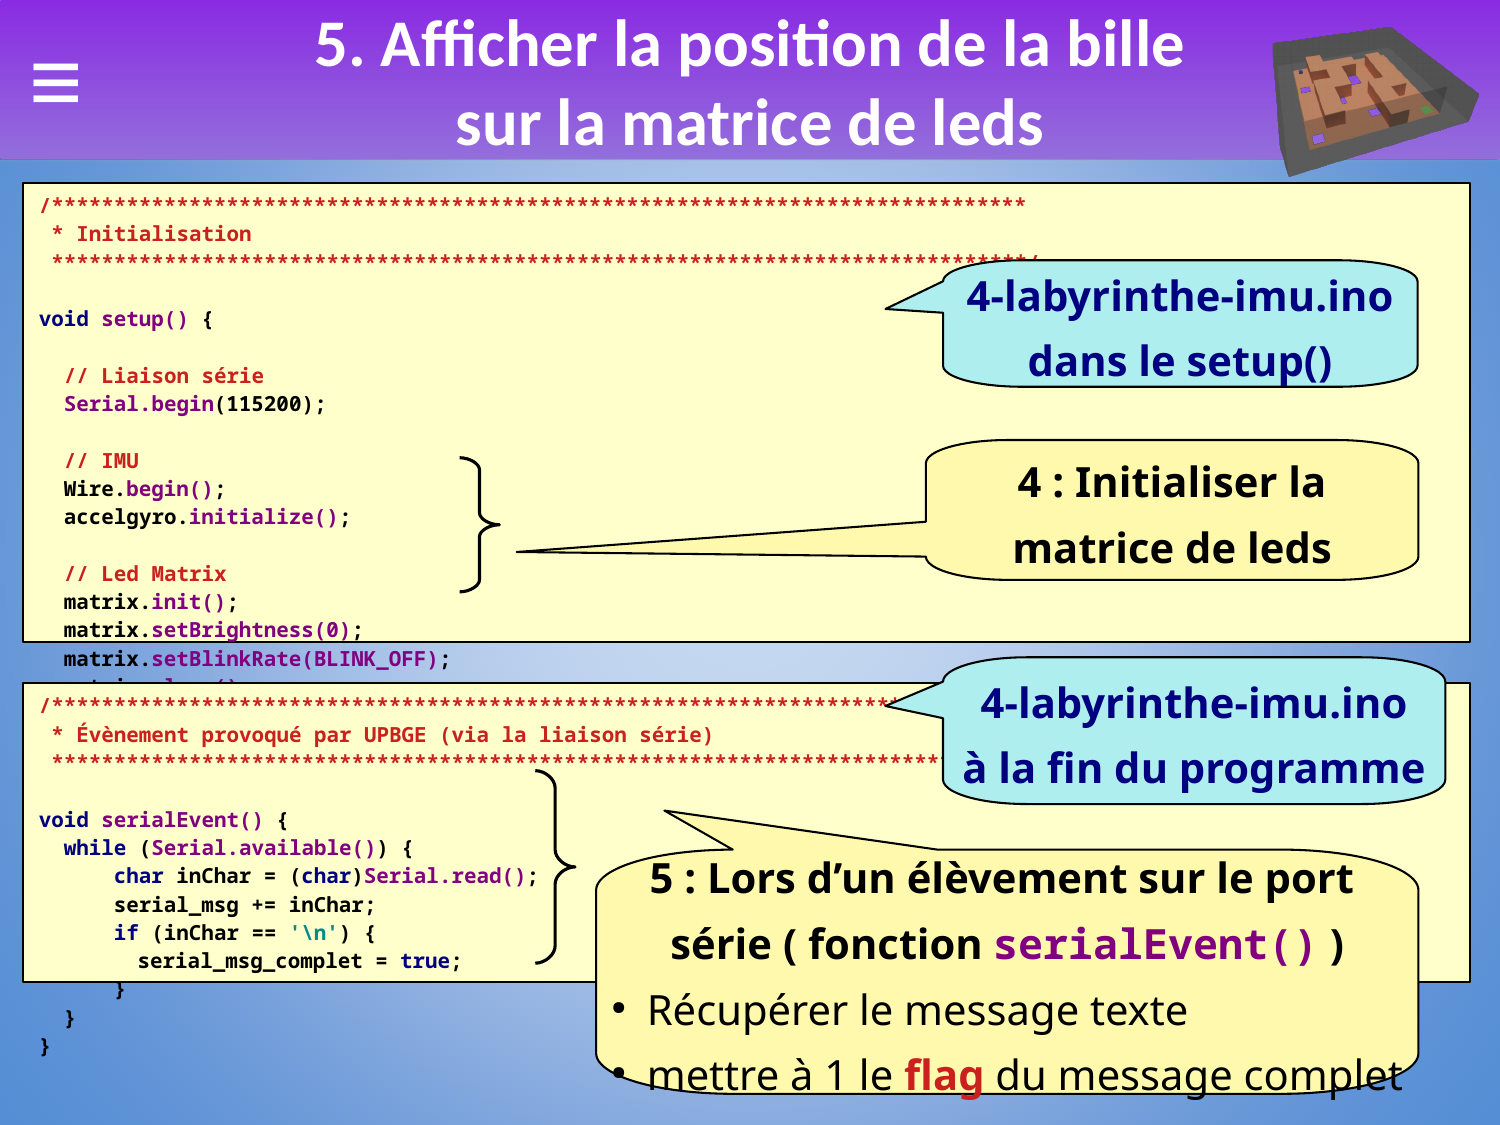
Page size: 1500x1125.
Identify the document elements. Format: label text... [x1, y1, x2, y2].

text_box ≡ [14, 23, 101, 141]
text_box 4-labyrinthe-imu.ino dans le setup() [885, 260, 1418, 387]
picture [0, 27, 1500, 1125]
text_box 5. Afficher la position de la bille sur la matrice de leds [0, 0, 1500, 159]
text_box 4 : Initialiser la matrice de leds [516, 440, 1419, 580]
text_box 5 : Lors d’un élèvement sur le port série ( fonction serialEvent() ) Récupérer le message texte mettre à 1 le flag du message complet [596, 810, 1419, 1094]
text_box /****************************************************************************** * Initialisation ******************************************************************************/ void setup() { // Liaison série Serial.begin(115200); // IMU Wire.begin(); accelgyro.initialize(); // Led Matrix matrix.init(); matrix.setBrightness(0); matrix.setBlinkRate(BLINK_OFF); matrix.clear(); matrix.display(); } [23, 182, 1471, 643]
text_box /****************************************************************************** * Évènement provoqué par UPBGE (via la liaison série) ******************************************************************************/ void serialEvent() { while (Serial.available()) { char inChar = (char)Serial.read(); serial_msg += inChar; if (inChar == '\n') { serial_msg_complet = true; } } } [23, 683, 1471, 982]
text_box 4-labyrinthe-imu.ino à la fin du programme [885, 657, 1446, 805]
